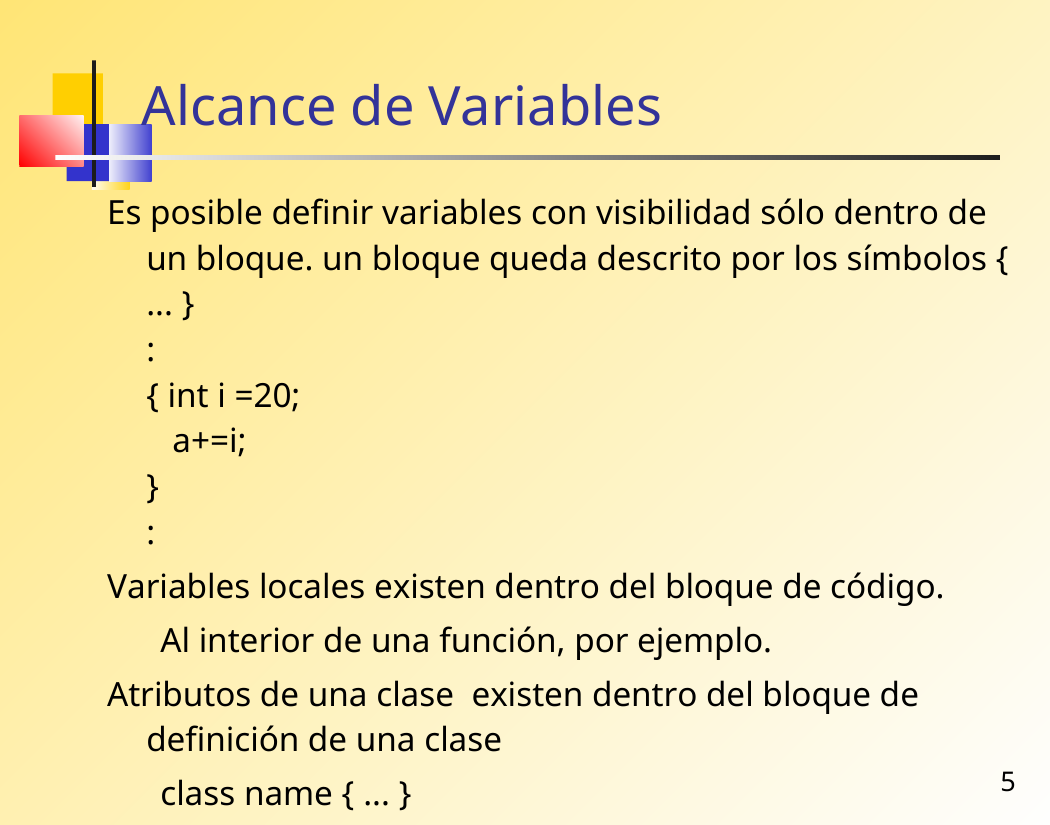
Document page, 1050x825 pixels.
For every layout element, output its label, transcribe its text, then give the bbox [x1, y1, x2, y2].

title Alcance de Variables [131, 27, 1026, 148]
list Es posible definir variables con visibilidad sólo dentro de un bloque. un bloque queda descrito por los símbolos { ... } : { int i =20; a+=i; } : Variables locales existen dentro del bloque de código. Al interior de una función, por ejemplo. Atributos de una clase existen dentro del bloque de definición de una clase class name { ... } [96, 183, 1024, 756]
